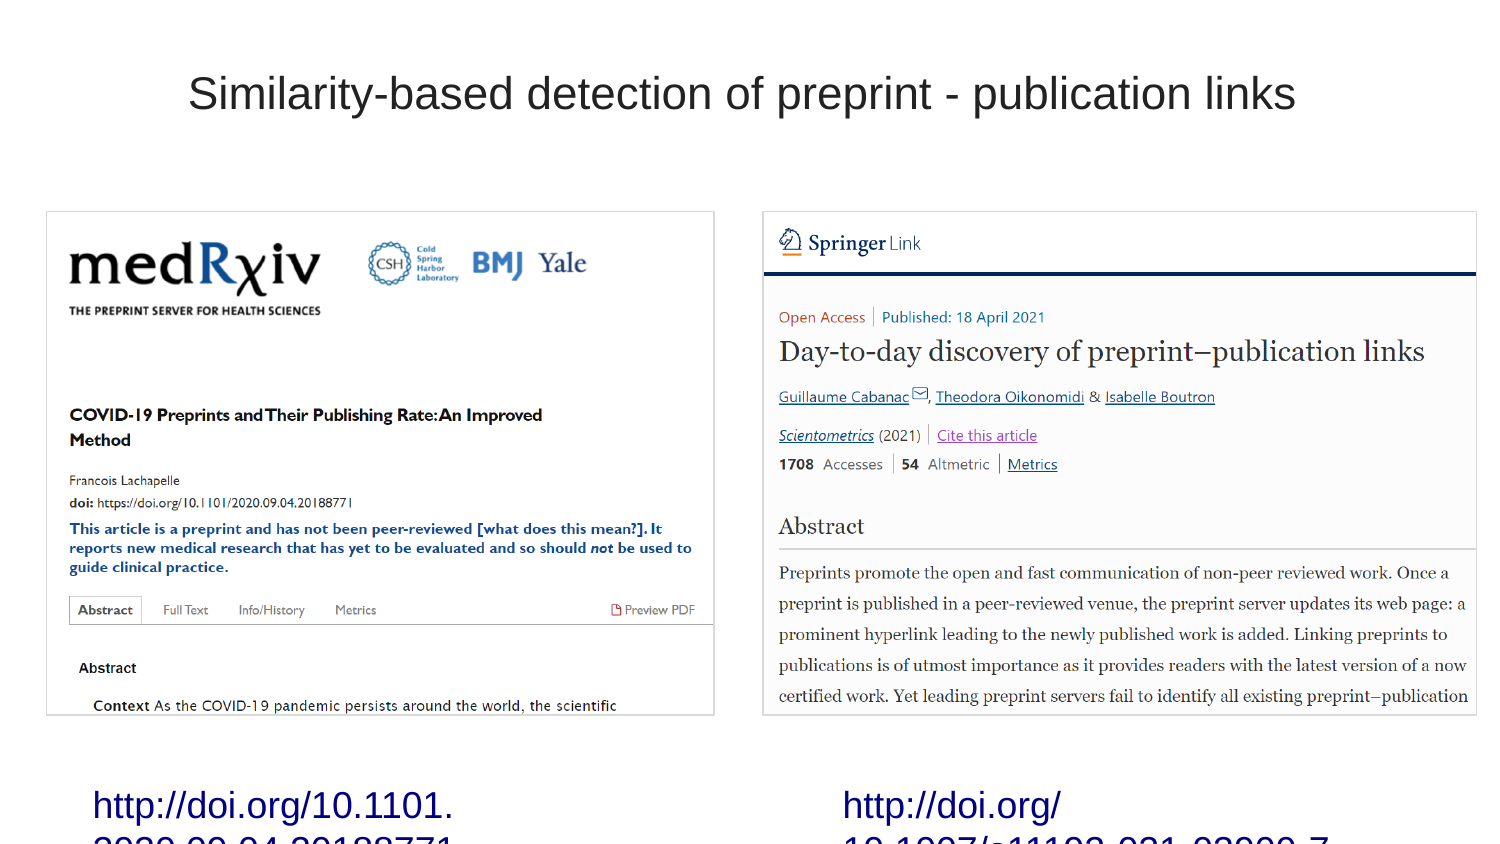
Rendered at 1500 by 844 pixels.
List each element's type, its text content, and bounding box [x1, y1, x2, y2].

text_box http://doi.org/10.1007/s11192-021-03900-7 [827, 766, 1489, 844]
picture [47, 212, 714, 715]
picture [763, 212, 1476, 715]
text_box http://doi.org/10.1101.2020.09.04.20188771 [77, 766, 739, 844]
text_box Similarity-based detection of preprint - publication links [142, 48, 1356, 133]
